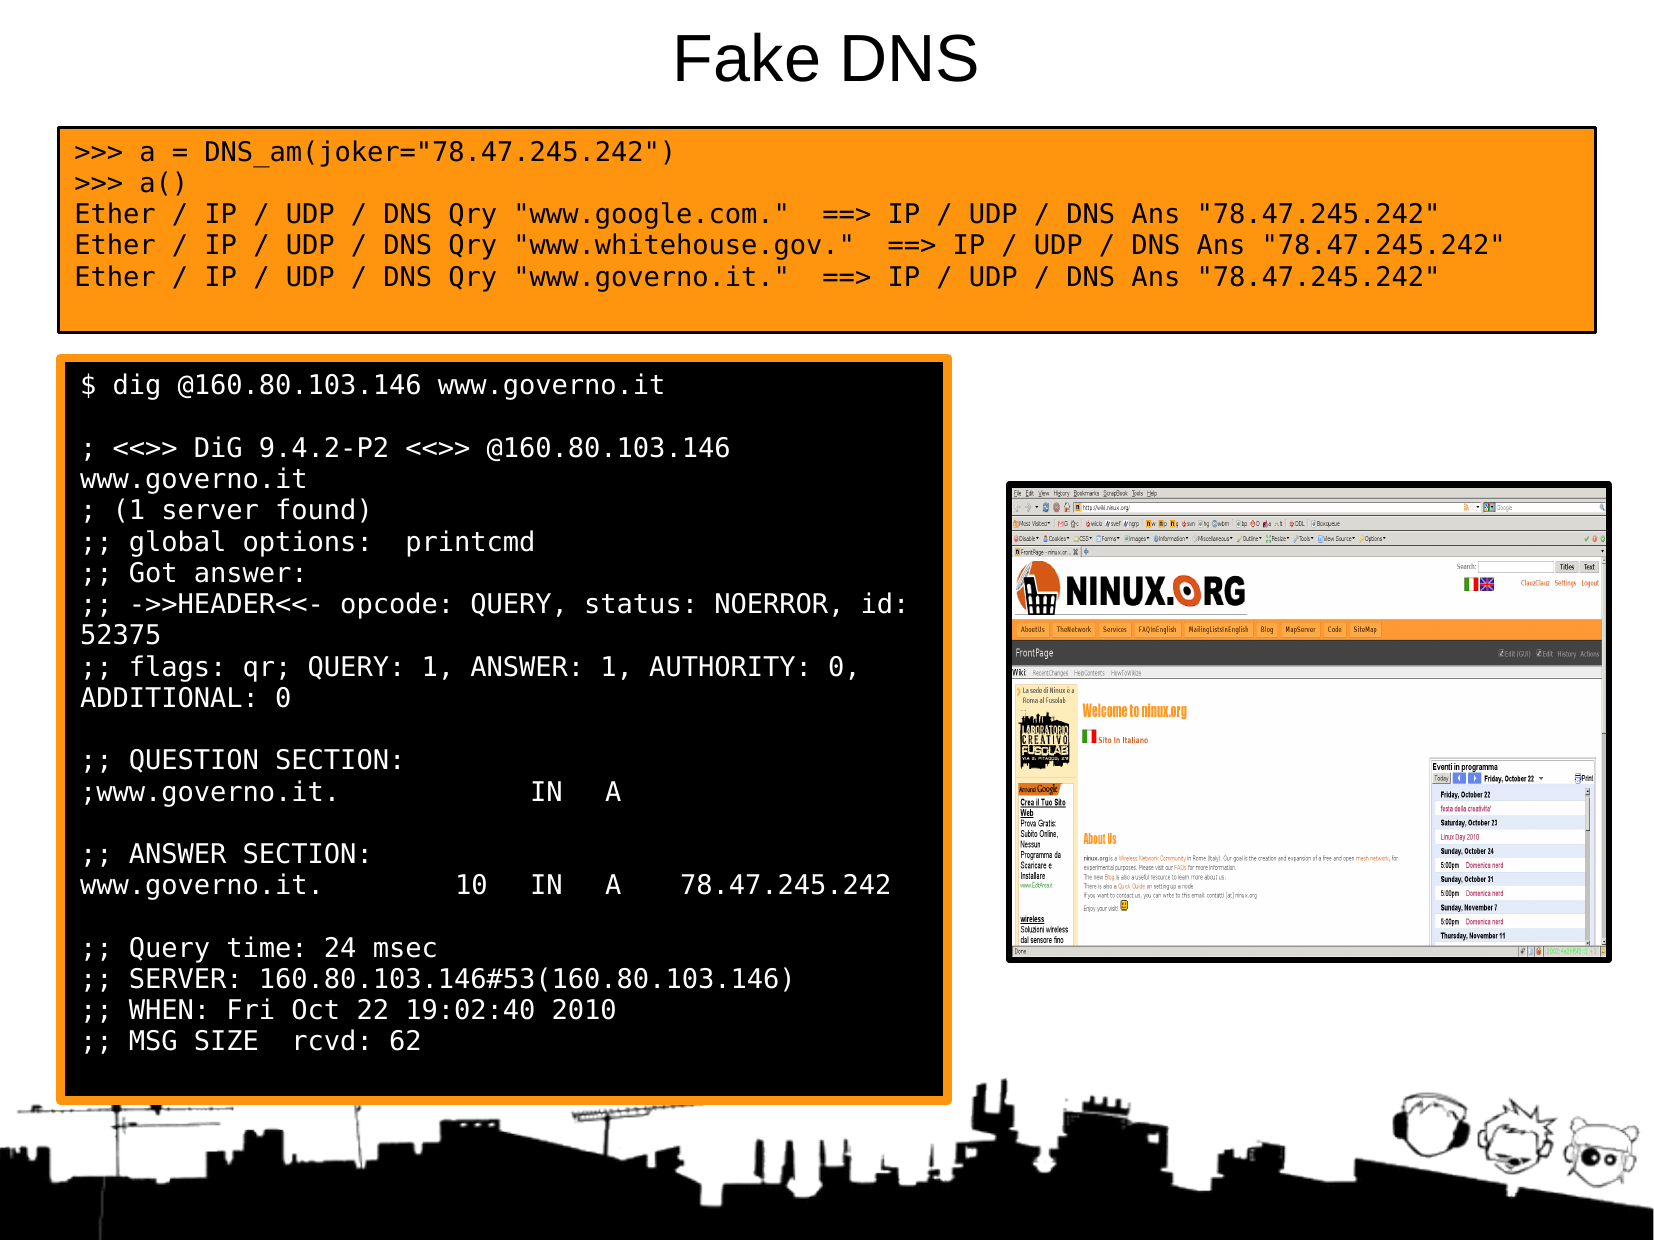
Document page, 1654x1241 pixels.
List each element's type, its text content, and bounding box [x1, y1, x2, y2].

text_box >>> a = DNS_am(joker="78.47.245.242") >>> a() Ether / IP / UDP / DNS Qry "www.google.com." ==> IP / UDP / DNS Ans "78.47.245.242" Ether / IP / UDP / DNS Qry "www.whitehouse.gov." ==> IP / UDP / DNS Ans "78.47.245.242" Ether / IP / UDP / DNS Qry "www.governo.it." ==> IP / UDP / DNS Ans "78.47.245.242" [58, 127, 1596, 333]
picture [0, 1077, 1654, 1240]
title Fake DNS [82, 0, 1571, 126]
picture [1012, 487, 1606, 957]
text_box $ dig @160.80.103.146 www.governo.it ; <<>> DiG 9.4.2-P2 <<>> @160.80.103.146 www.governo.it ; (1 server found) ;; global options: printcmd ;; Got answer: ;; ->>HEADER<<- opcode: QUERY, status: NOERROR, id: 52375 ;; flags: qr; QUERY: 1, ANSWER: 1, AUTHORITY: 0, ADDITIONAL: 0 ;; QUESTION SECTION: ;www.governo.it. IN A ;; ANSWER SECTION: www.governo.it. 10 IN A 78.47.245.242 ;; Query time: 24 msec ;; SERVER: 160.80.103.146#53(160.80.103.146) ;; WHEN: Fri Oct 22 19:02:40 2010 ;; MSG SIZE rcvd: 62 [60, 357, 948, 1101]
